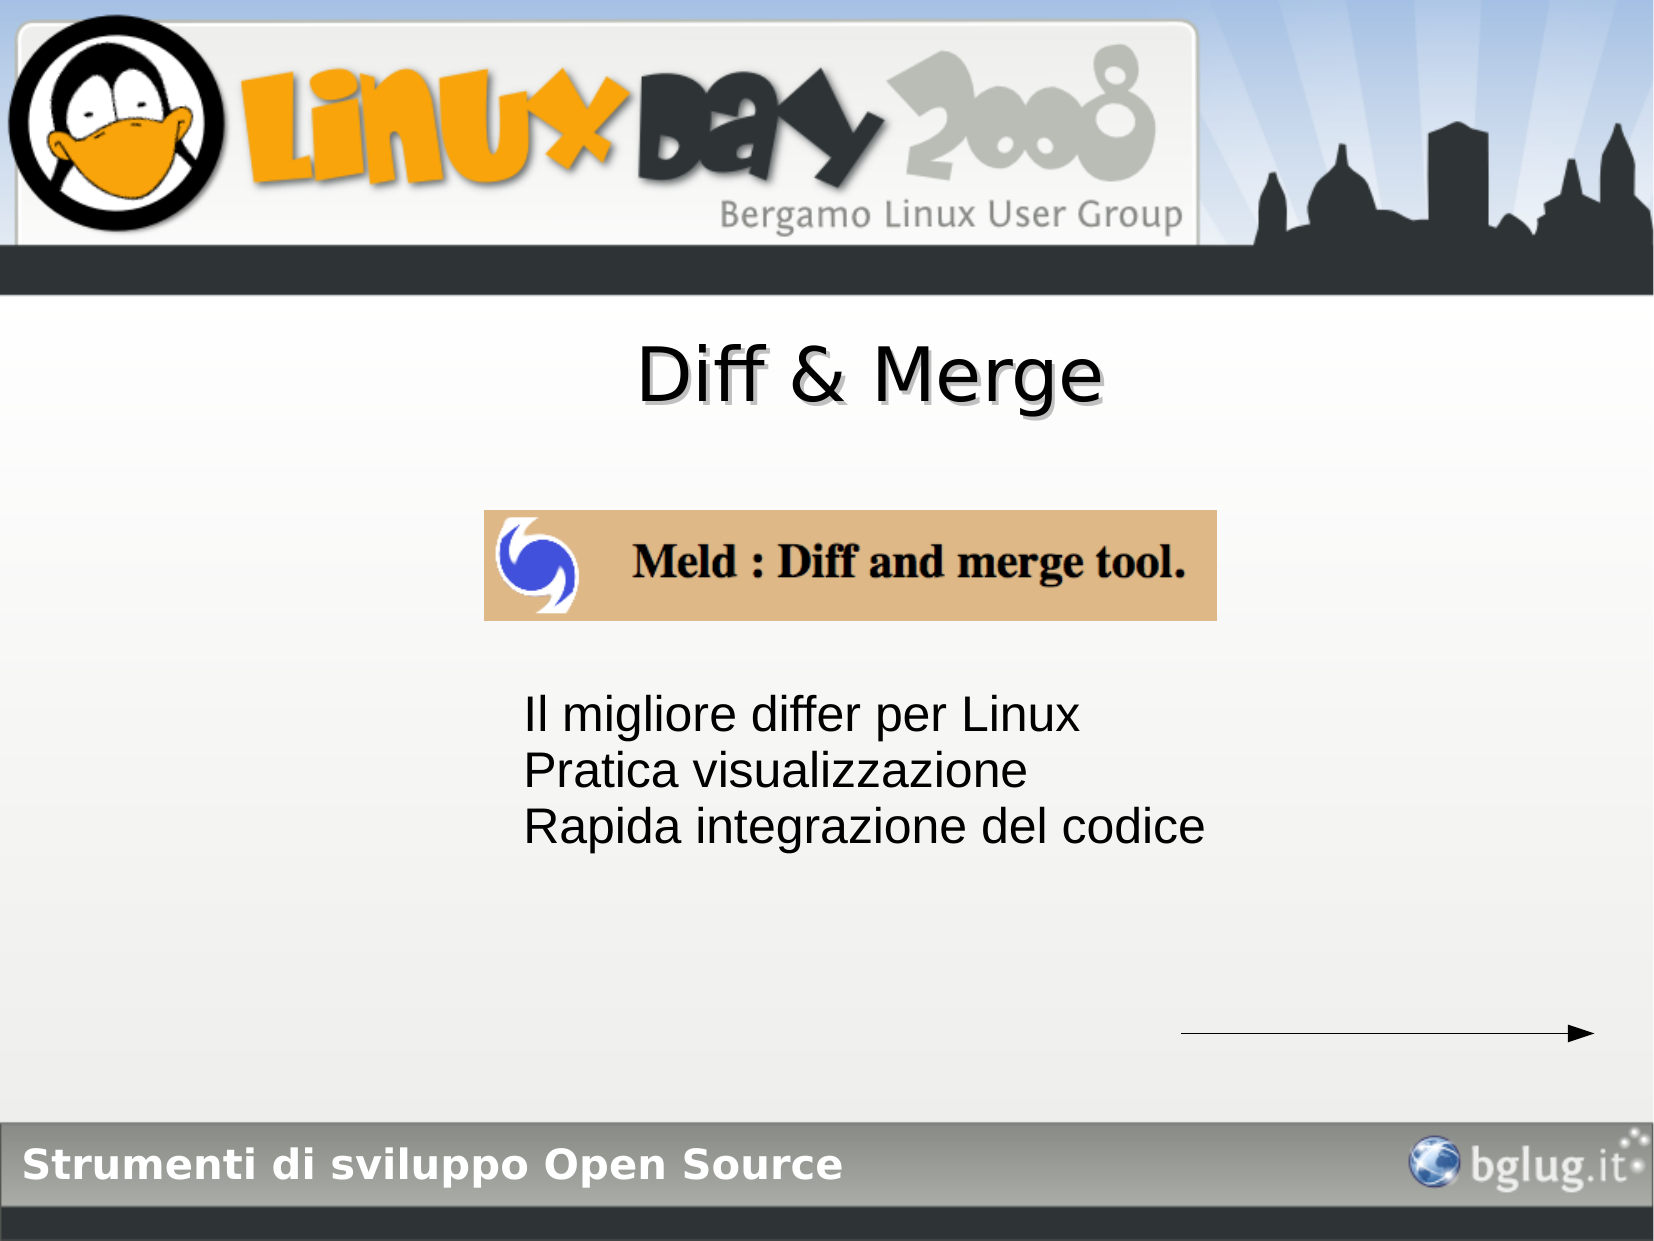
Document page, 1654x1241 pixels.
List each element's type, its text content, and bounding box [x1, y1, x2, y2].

text_box Strumenti di sviluppo Open Source [6, 1133, 735, 1196]
text_box Il migliore differ per Linux Pratica visualizzazione Rapida integrazione del codice [494, 679, 1226, 862]
picture [0, 0, 1654, 1241]
text_box Diff & Merge [620, 324, 1065, 424]
